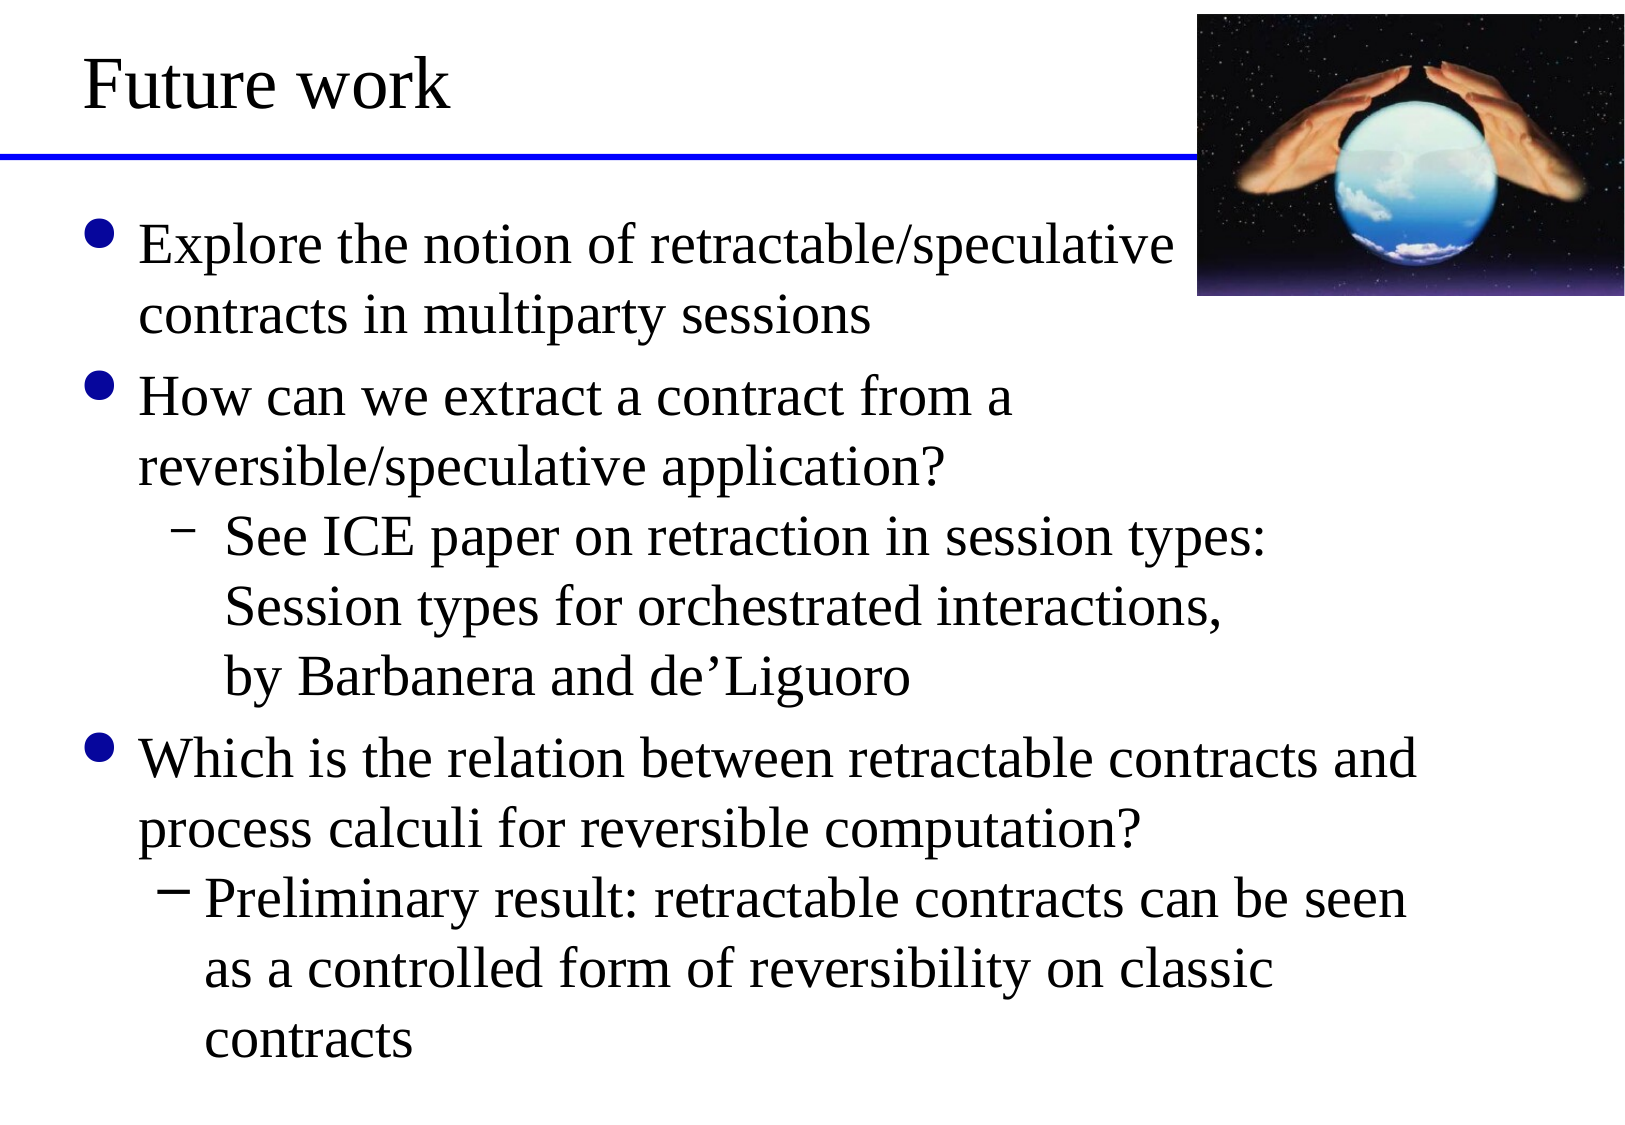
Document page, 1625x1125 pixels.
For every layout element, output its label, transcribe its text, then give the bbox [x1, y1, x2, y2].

list Explore the notion of retractable/speculative contracts in multiparty sessions How can we extract a contract from a reversible/speculative application? See ICE paper on retraction in session types: Session types for orchestrated interactions, by Barbanera and de’Liguoro Which is the relation between retractable contracts and process calculi for reversible computation? Preliminary result: retractable contracts can be seen as a controlled form of reversibility on classic contracts [67, 198, 1478, 1061]
title Future work [67, 27, 1197, 131]
picture [1197, 14, 1625, 296]
